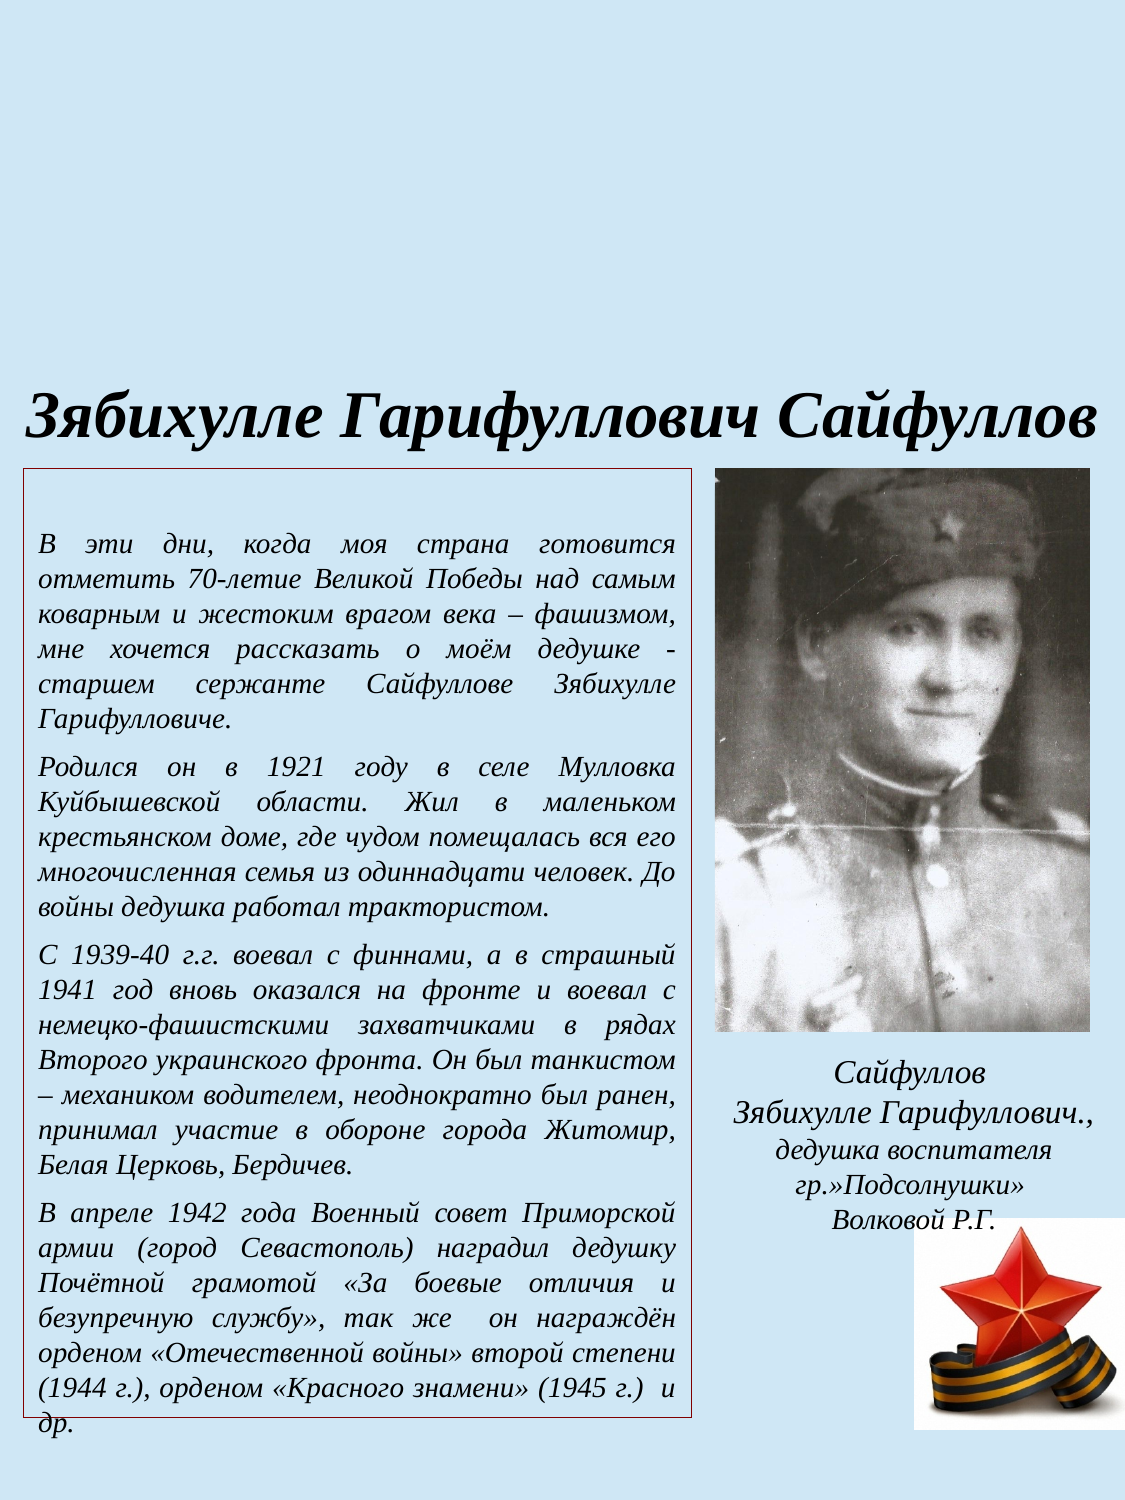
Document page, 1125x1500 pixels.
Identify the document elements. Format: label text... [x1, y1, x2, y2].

title Зябихулле Гарифуллович Сайфуллов [0, 363, 1125, 469]
text_box Сайфуллов Зябихулле Гарифуллович., дедушка воспитателя гр.»Подсолнушки» Волковой Р.Г. [703, 1042, 1125, 1243]
picture [914, 1243, 1125, 1430]
picture [714, 468, 1090, 1032]
list В эти дни, когда моя страна готовится отметить 70-летие Великой Победы над самым коварным и жестоким врагом века – фашизмом, мне хочется рассказать о моём дедушке - старшем сержанте Сайфуллове Зябихулле Гарифулловиче. Родился он в 1921 году в селе Мулловка Куйбышевской области. Жил в маленьком крестьянском доме, где чудом помещалась вся его многочисленная семья из одиннадцати человек. До войны дедушка работал трактористом. С 1939-40 г.г. воевал с финнами, а в страшный 1941 год вновь оказался на фронте и воевал с немецко-фашистскими захватчиками в рядах Второго украинского фронта. Он был танкистом – механиком водителем, неоднократно был ранен, принимал участие в обороне города Житомир, Белая Церковь, Бердичев. В апреле 1942 года Военный совет Приморской армии (город Севастополь) наградил дедушку Почётной грамотой «За боевые отличия и безупречную службу», так же он награждён орденом «Отечественной войны» второй степени (1944 г.), орденом «Красного знамени» (1945 г.) и др. [23, 468, 692, 1418]
